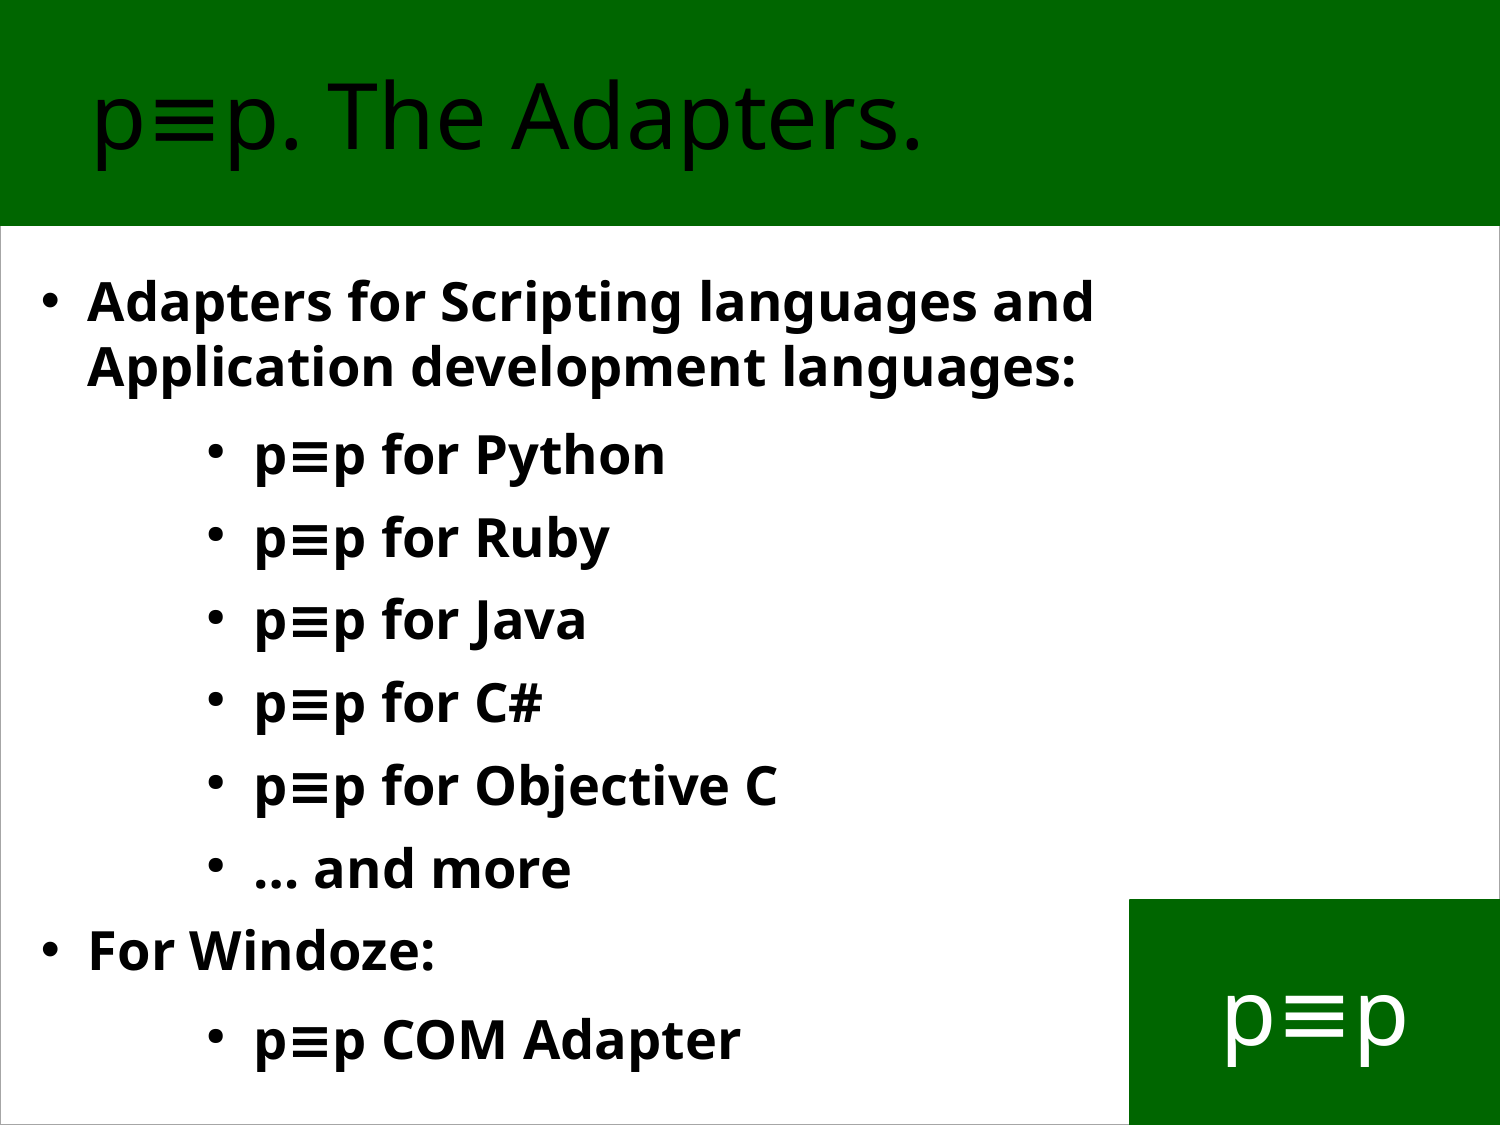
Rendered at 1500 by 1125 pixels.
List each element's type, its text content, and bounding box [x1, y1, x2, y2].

list Adapters for Scripting languages and Application development languages: p≡p for Python p≡p for Ruby p≡p for Java p≡p for C# p≡p for Objective C … and more For Windoze: p≡p COM Adapter [25, 260, 1404, 1103]
title p≡p. The Adapters. [0, 0, 1500, 225]
text_box p≡p [1130, 899, 1500, 1125]
